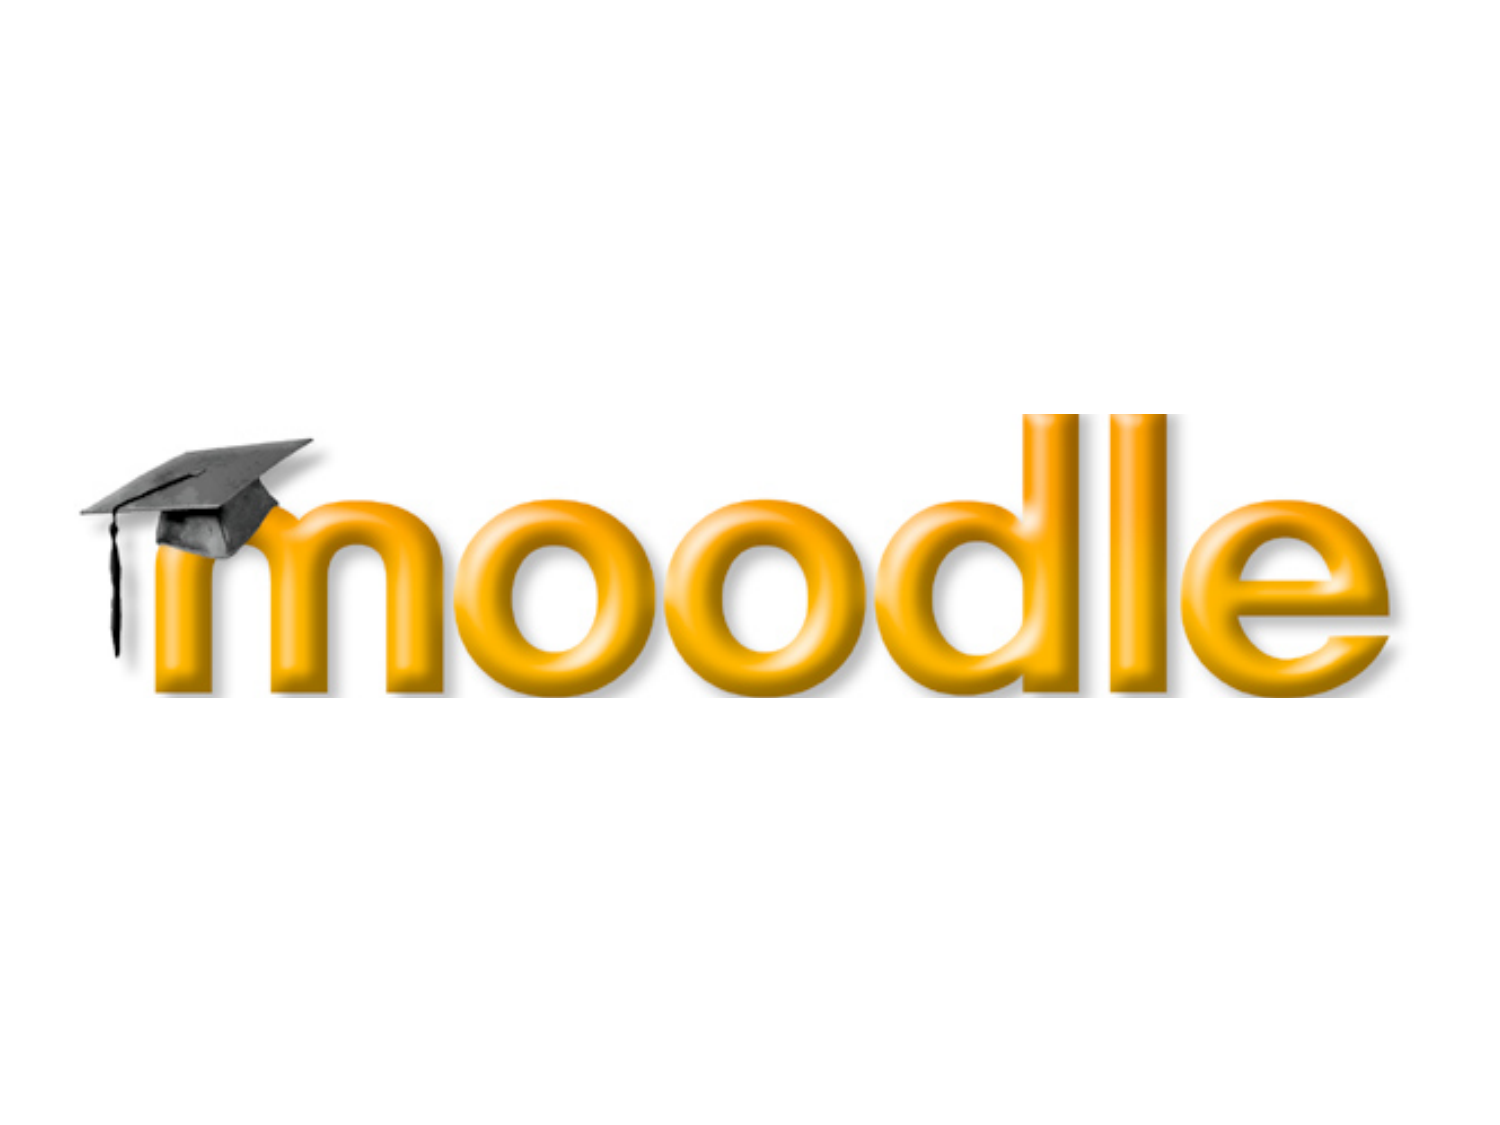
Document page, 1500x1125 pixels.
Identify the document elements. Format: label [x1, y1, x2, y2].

picture [73, 414, 1427, 698]
